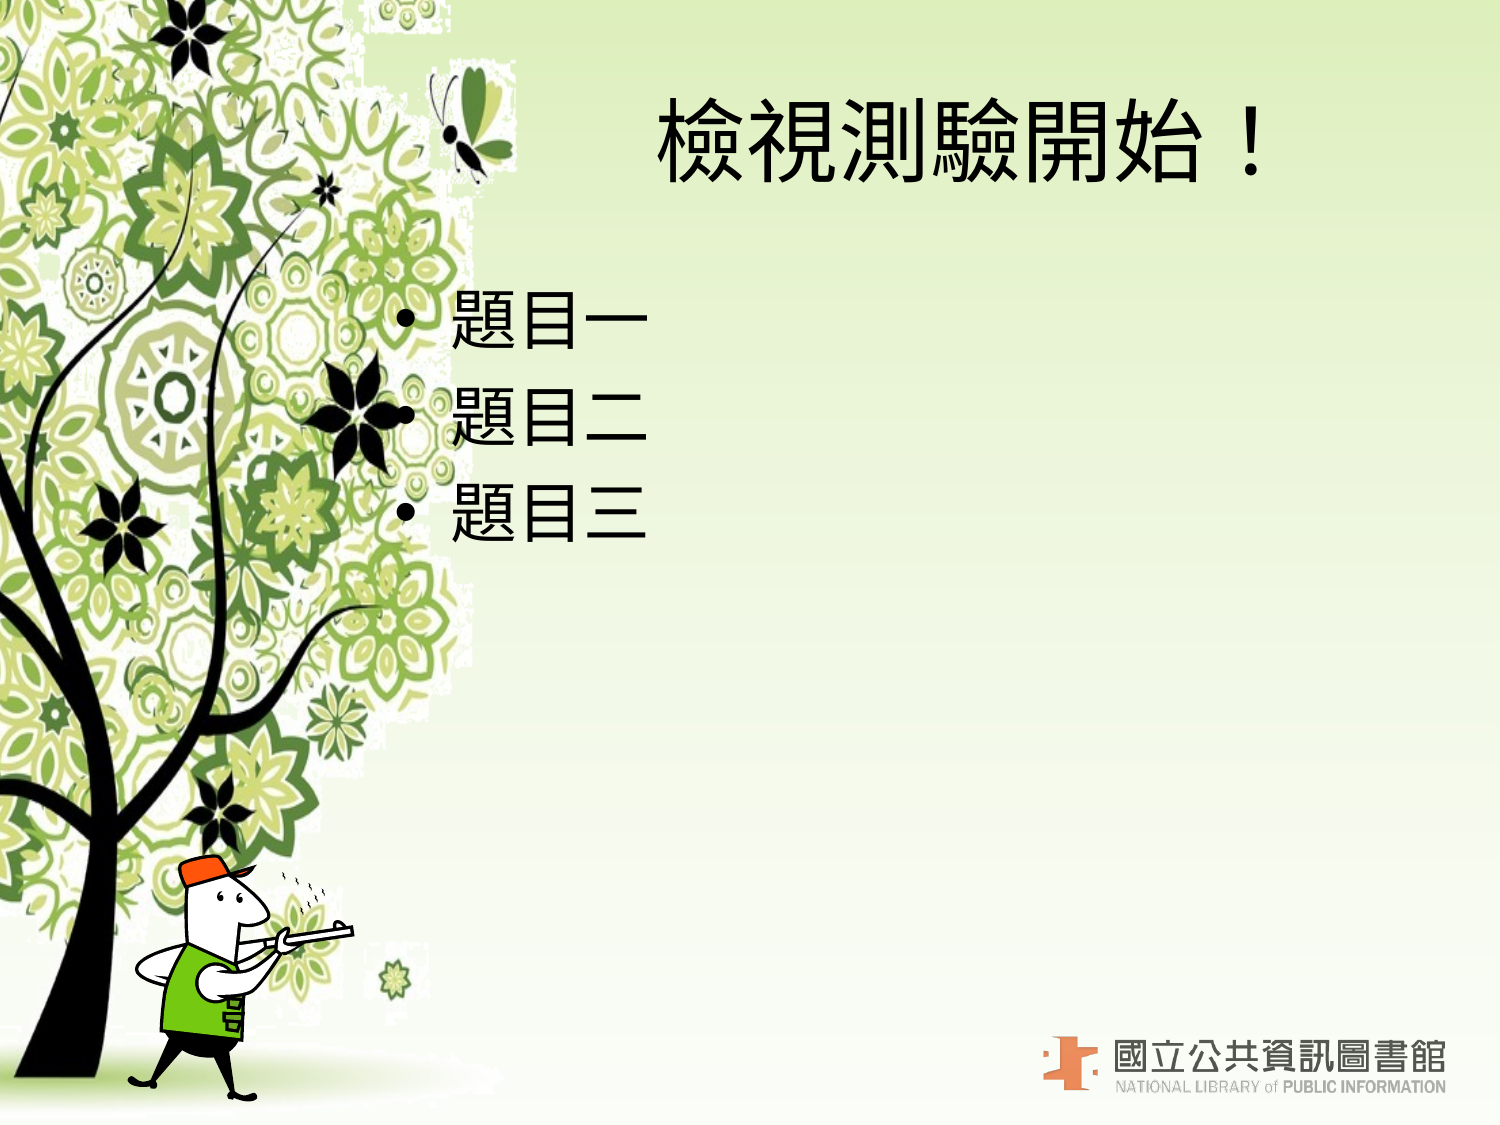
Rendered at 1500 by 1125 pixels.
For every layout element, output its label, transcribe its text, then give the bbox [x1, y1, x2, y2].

title 檢視測驗開始！ [527, 45, 1426, 233]
list 題目一 題目二 題目三 [386, 262, 1426, 1005]
text_box [581, 0, 1500, 1125]
picture [0, 0, 581, 1125]
